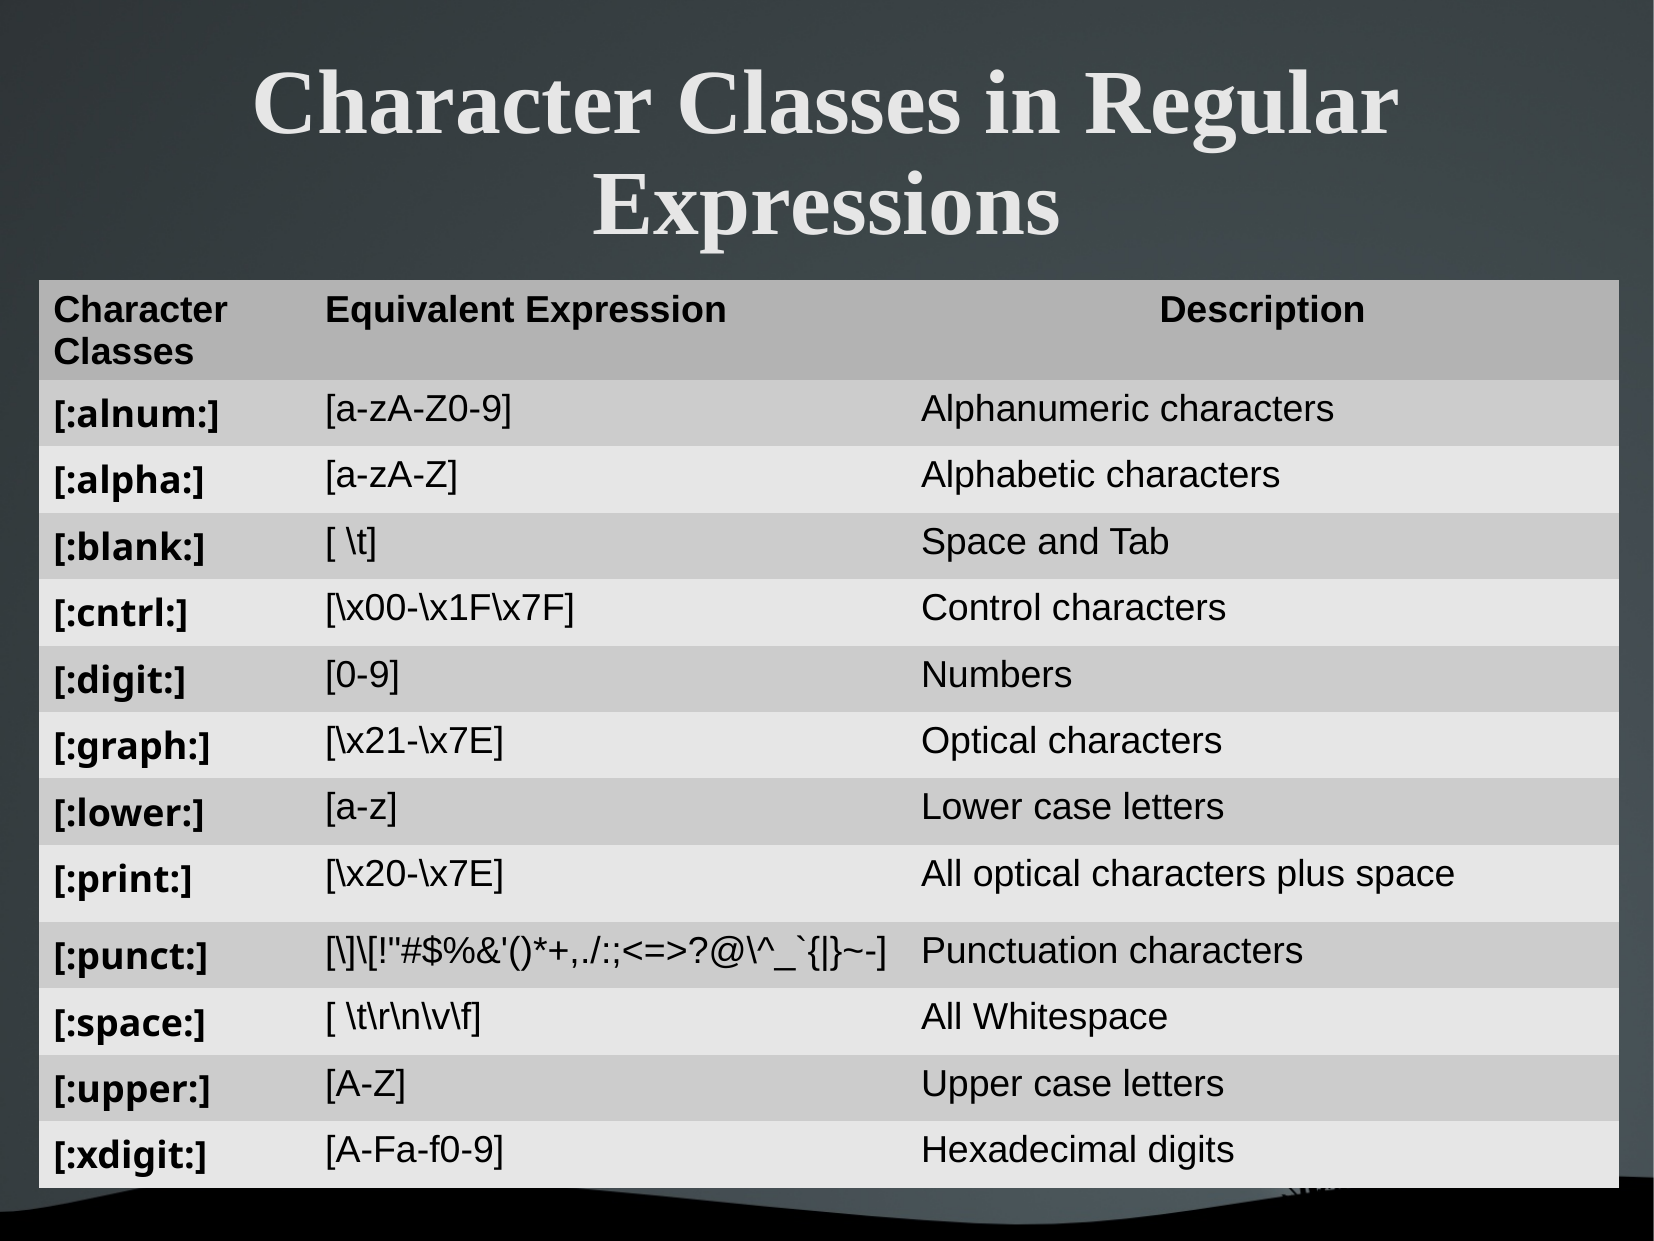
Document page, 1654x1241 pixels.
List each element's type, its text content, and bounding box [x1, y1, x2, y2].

table_cell [a-zA-Z0-9] [310, 380, 906, 446]
table_cell [Α-Ζ] [310, 1055, 906, 1121]
table_cell [:space:] [39, 988, 310, 1055]
table_cell Control characters [906, 579, 1619, 646]
table_cell [\]\[!"#$%&'()*+,./:;<=>?@\^_`{|}~-] [310, 922, 906, 988]
table_cell [:print:] [39, 845, 310, 922]
table_cell Alphanumeric characters [906, 380, 1619, 446]
table_cell Space and Tab [906, 513, 1619, 579]
table_cell [:alpha:] [39, 446, 310, 513]
table_cell Punctuation characters [906, 922, 1619, 988]
table_cell [ \t] [310, 513, 906, 579]
table_cell [:alnum:] [39, 380, 310, 446]
table_cell All optical characters plus space [906, 845, 1619, 922]
title Character Classes in Regular Expressions [82, 33, 1571, 273]
table_cell [:lower:] [39, 778, 310, 845]
table_cell Alphabetic characters [906, 446, 1619, 513]
table_cell [A-Fa-f0-9] [310, 1121, 906, 1188]
table_cell [\x20-\x7E] [310, 845, 906, 922]
table_cell All Whitespace [906, 988, 1619, 1055]
picture [0, 0, 1654, 1241]
table_cell [\x00-\x1F\x7F] [310, 579, 906, 646]
table_cell Numbers [906, 646, 1619, 712]
table_cell [:digit:] [39, 646, 310, 712]
table_header Equivalent Expression [310, 280, 906, 380]
table_header Description [906, 280, 1619, 380]
table_header Character Classes [39, 280, 310, 380]
table_cell [:upper:] [39, 1055, 310, 1121]
table_cell Lower case letters [906, 778, 1619, 845]
table_cell [:xdigit:] [39, 1121, 310, 1188]
table_cell Upper case letters [906, 1055, 1619, 1121]
table_cell [:blank:] [39, 513, 310, 579]
table_cell [0-9] [310, 646, 906, 712]
table_cell [a-zA-Z] [310, 446, 906, 513]
table_cell [a-z] [310, 778, 906, 845]
table_cell [:graph:] [39, 712, 310, 778]
table_cell [ \t\r\n\v\f] [310, 988, 906, 1055]
table_cell Hexadecimal digits [906, 1121, 1619, 1188]
table_cell [:cntrl:] [39, 579, 310, 646]
table_cell [:punct:] [39, 922, 310, 988]
table_cell Optical characters [906, 712, 1619, 778]
table_cell [\x21-\x7E] [310, 712, 906, 778]
